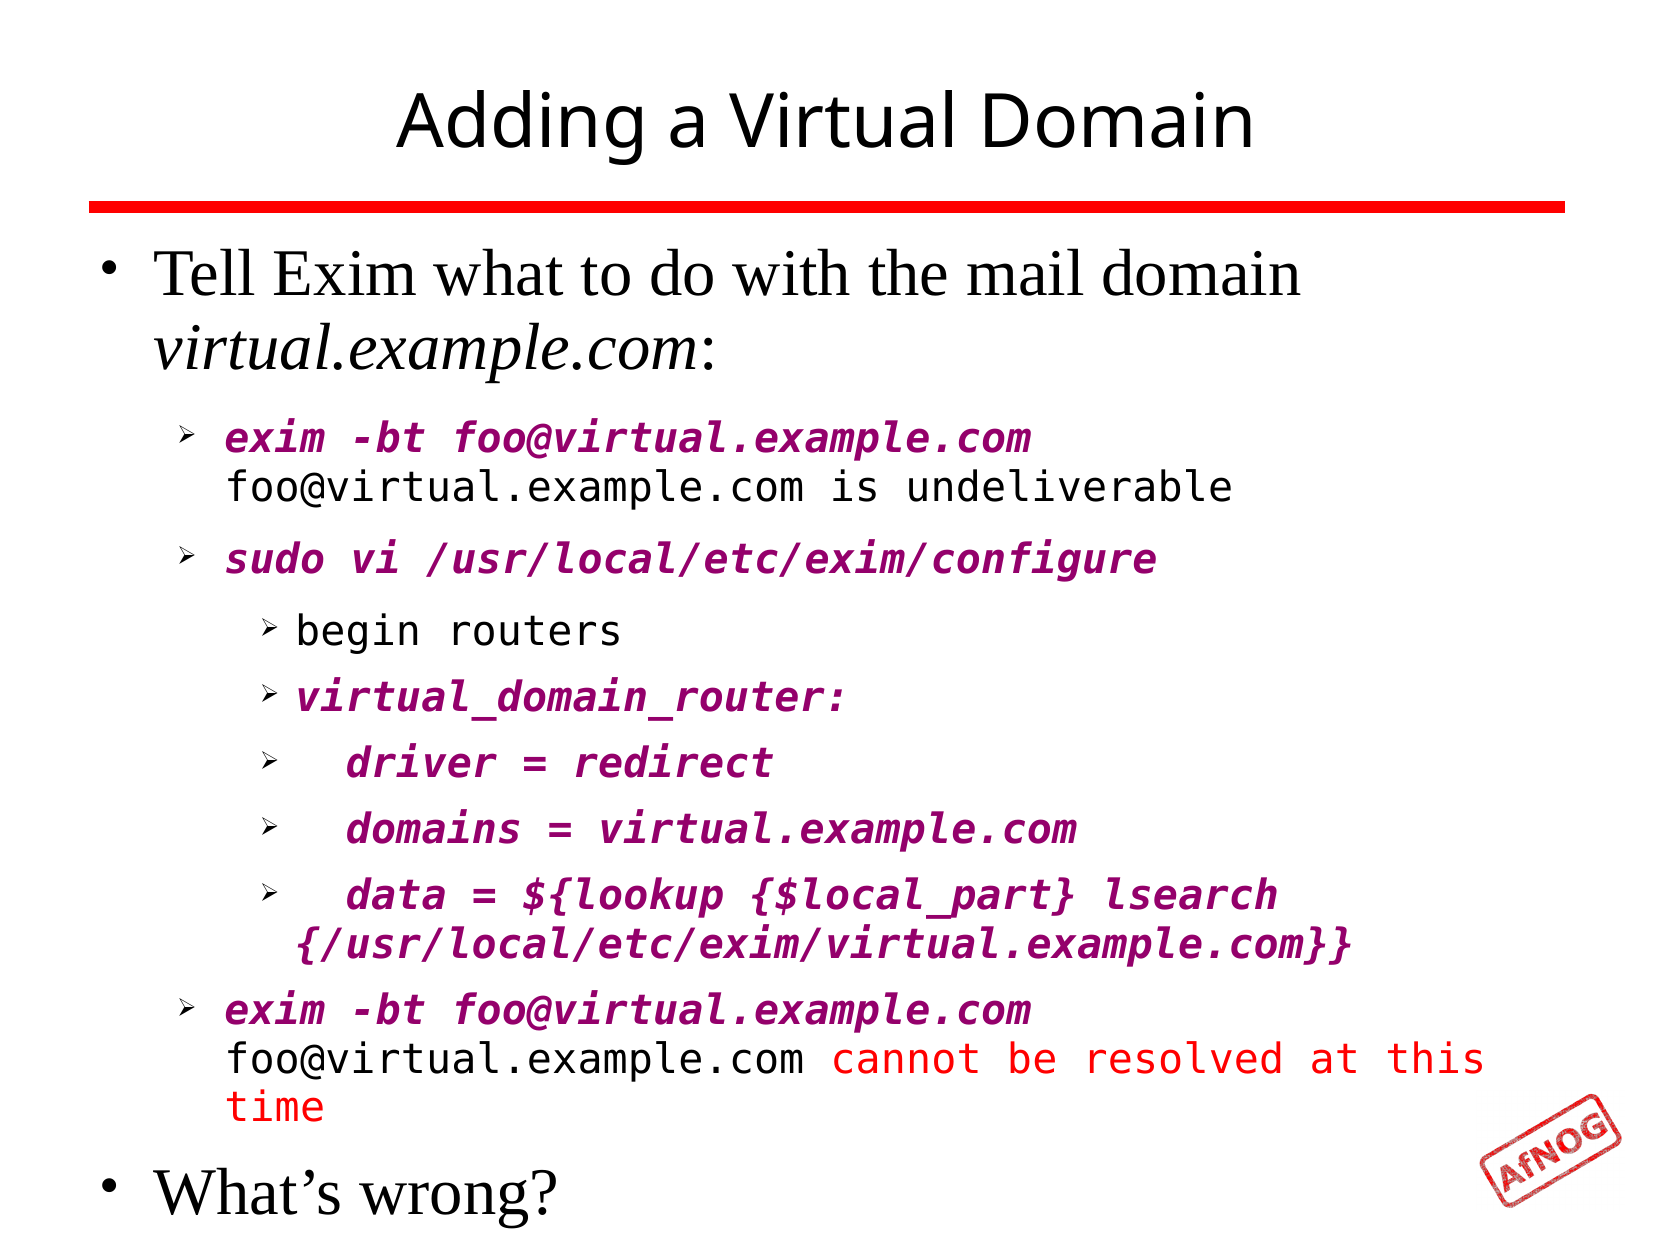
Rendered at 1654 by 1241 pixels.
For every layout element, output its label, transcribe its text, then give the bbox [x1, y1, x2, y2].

picture [1571, 1090, 1625, 1211]
list Tell Exim what to do with the mail domain virtual.example.com: exim -bt foo@virtual.example.com foo@virtual.example.com is undeliverable sudo vi /usr/local/etc/exim/configure begin routers virtual_domain_router: driver = redirect domains = virtual.example.com data = ${lookup {$local_part} lsearch {/usr/local/etc/exim/virtual.example.com}} exim -bt foo@virtual.example.com foo@virtual.example.com cannot be resolved at this time What’s wrong? [82, 236, 1571, 1230]
title Adding a Virtual Domain [88, 29, 1565, 207]
